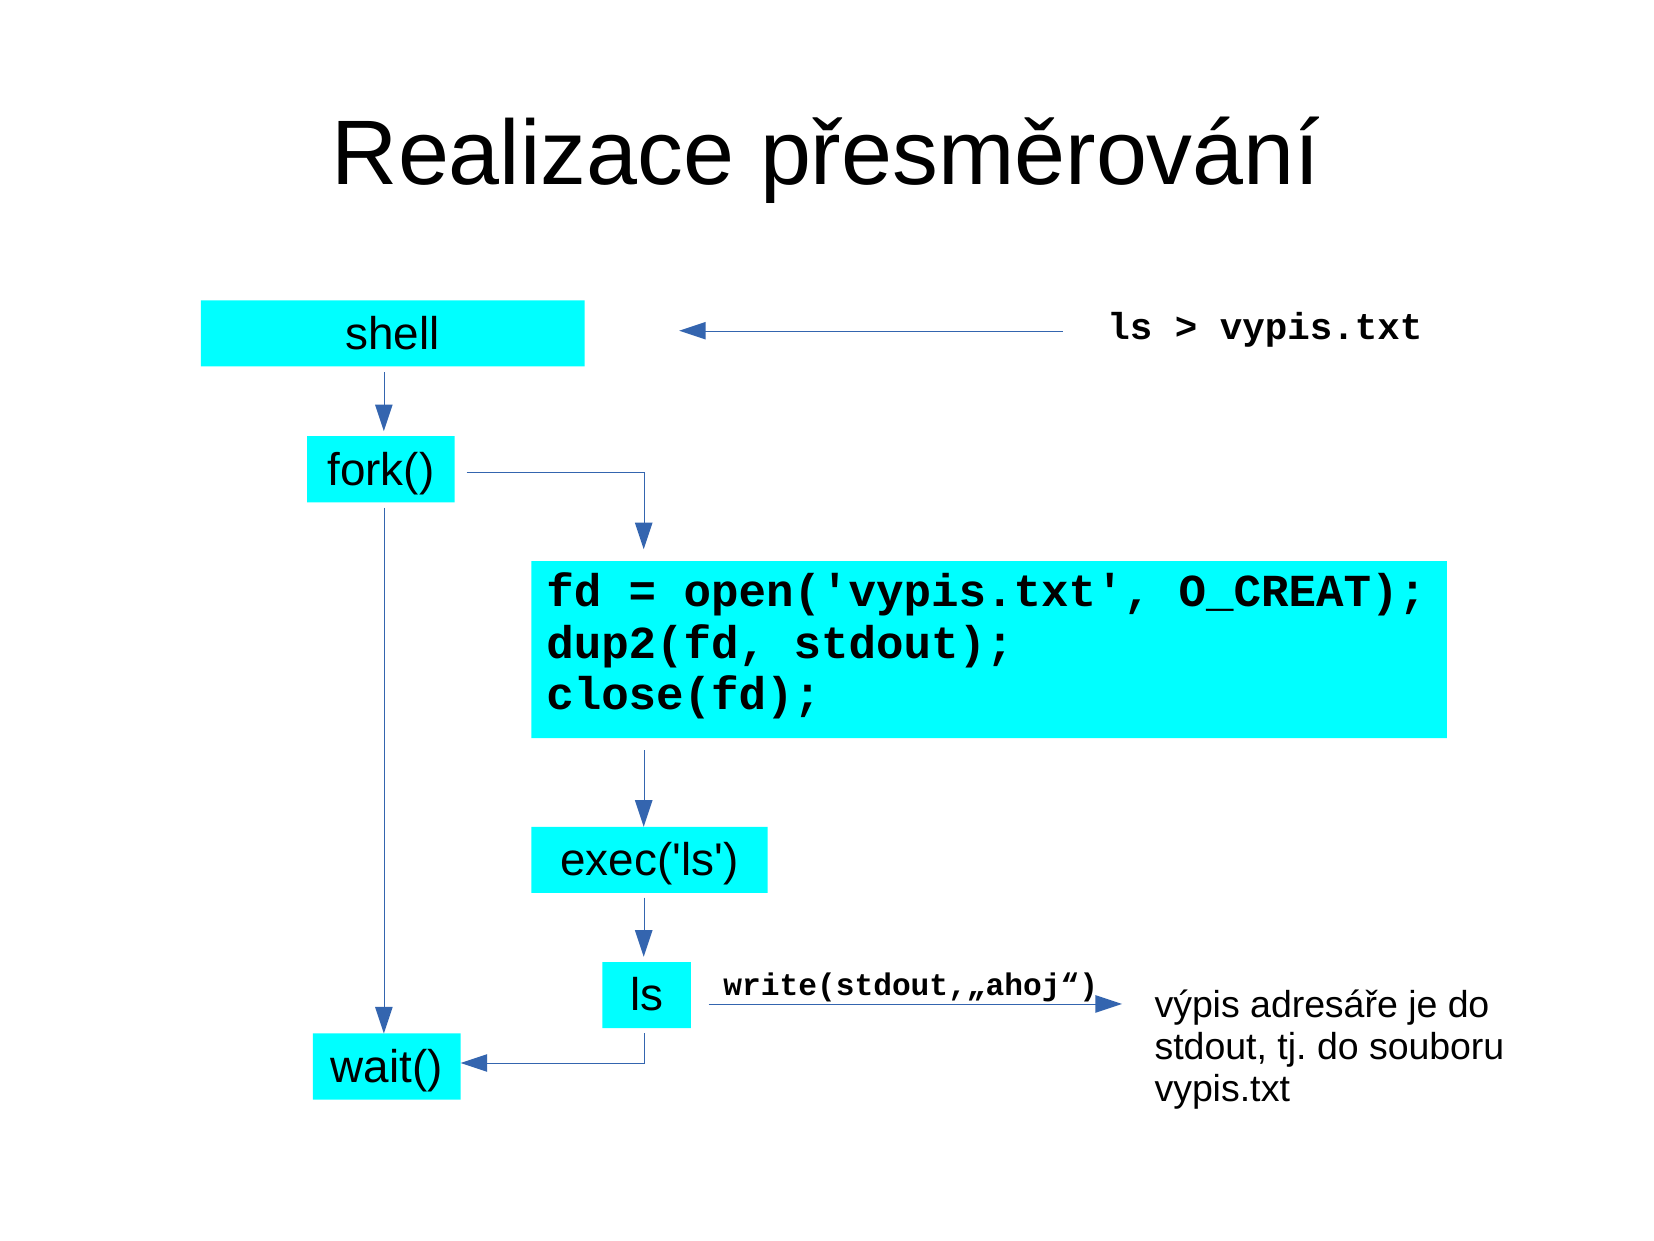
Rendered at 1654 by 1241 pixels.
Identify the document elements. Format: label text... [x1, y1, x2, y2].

text_box ls [602, 962, 691, 1028]
text_box exec('ls') [531, 826, 768, 893]
title Realizace přesměrování [82, 56, 1571, 250]
text_box výpis adresáře je do stdout, tj. do souboru vypis.txt [1139, 976, 1524, 1123]
text_box fd = open('vypis.txt', O_CREAT); dup2(fd, stdout); close(fd); [531, 561, 1447, 739]
text_box wait() [312, 1033, 461, 1100]
text_box shell [200, 300, 585, 367]
text_box fork() [307, 436, 455, 503]
text_box write(stdout,„ahoj“) [708, 962, 1117, 1013]
text_box ls > vypis.txt [1092, 301, 1447, 359]
